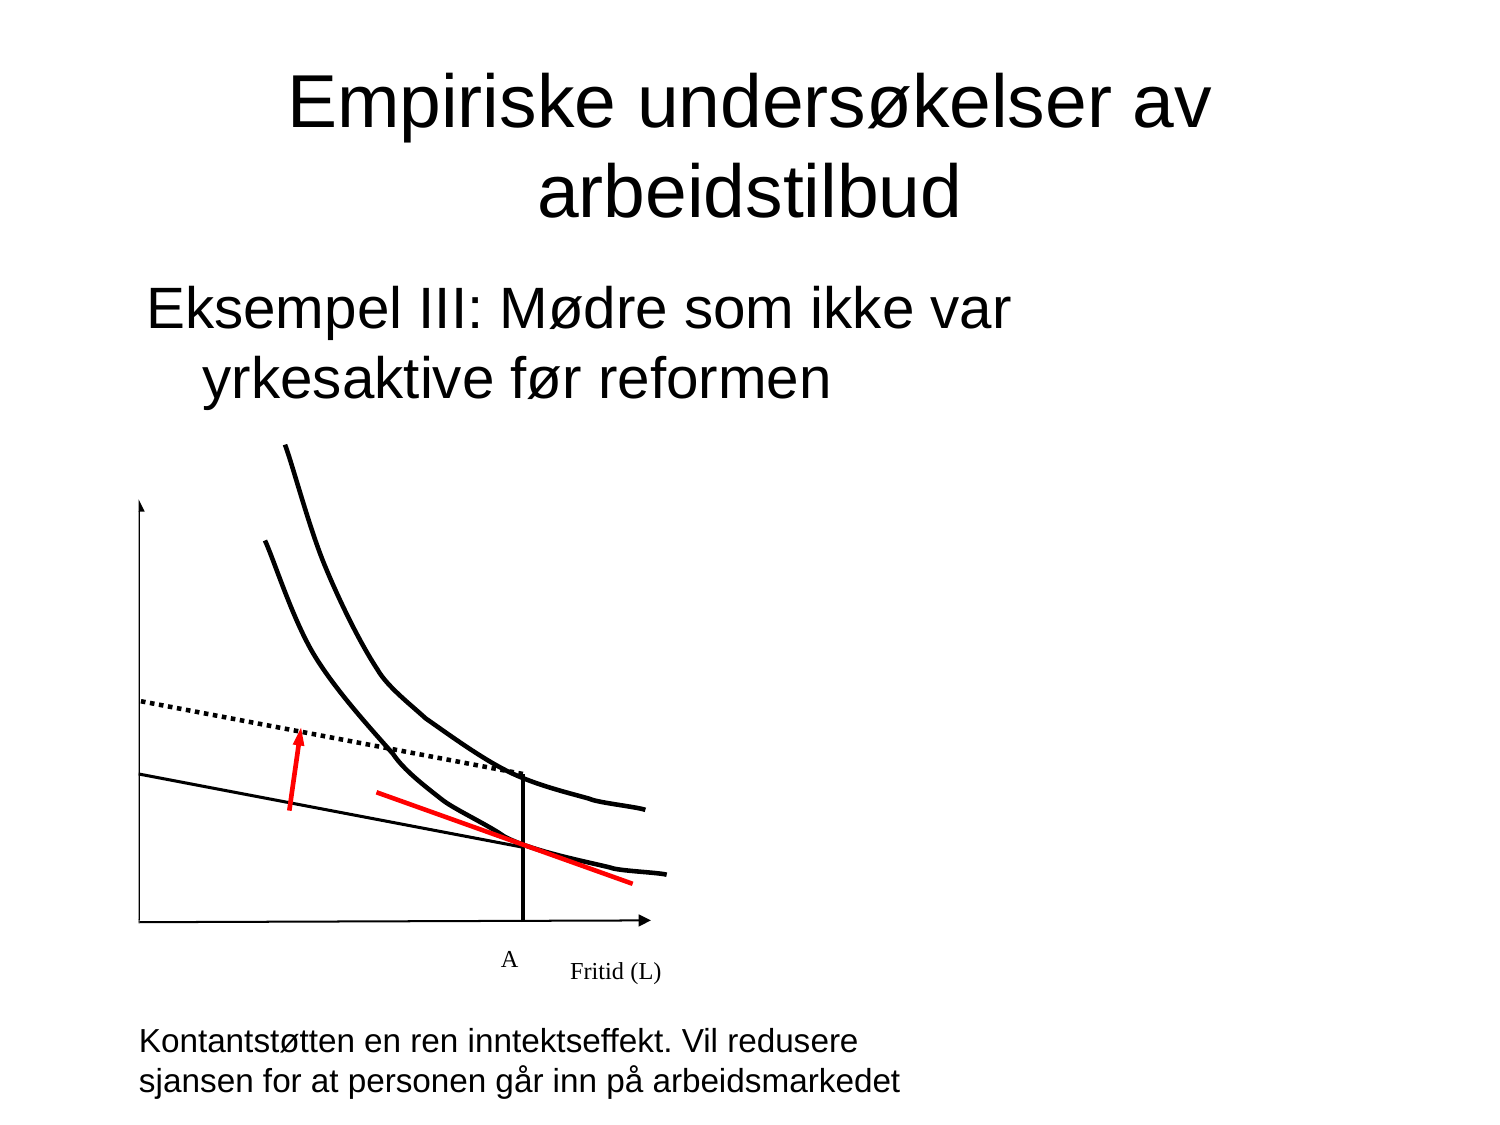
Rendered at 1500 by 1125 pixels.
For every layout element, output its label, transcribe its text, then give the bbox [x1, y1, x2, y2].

chart [138, 444, 852, 1012]
list Eksempel III: Mødre som ikke var yrkesaktive før reformen [75, 262, 1317, 1071]
title Empiriske undersøkelser av arbeidstilbud [75, 45, 1426, 233]
text_box Kontantstøtten en ren inntektseffekt. Vil redusere sjansen for at personen går inn på arbeidsmarkedet [123, 1011, 987, 1107]
